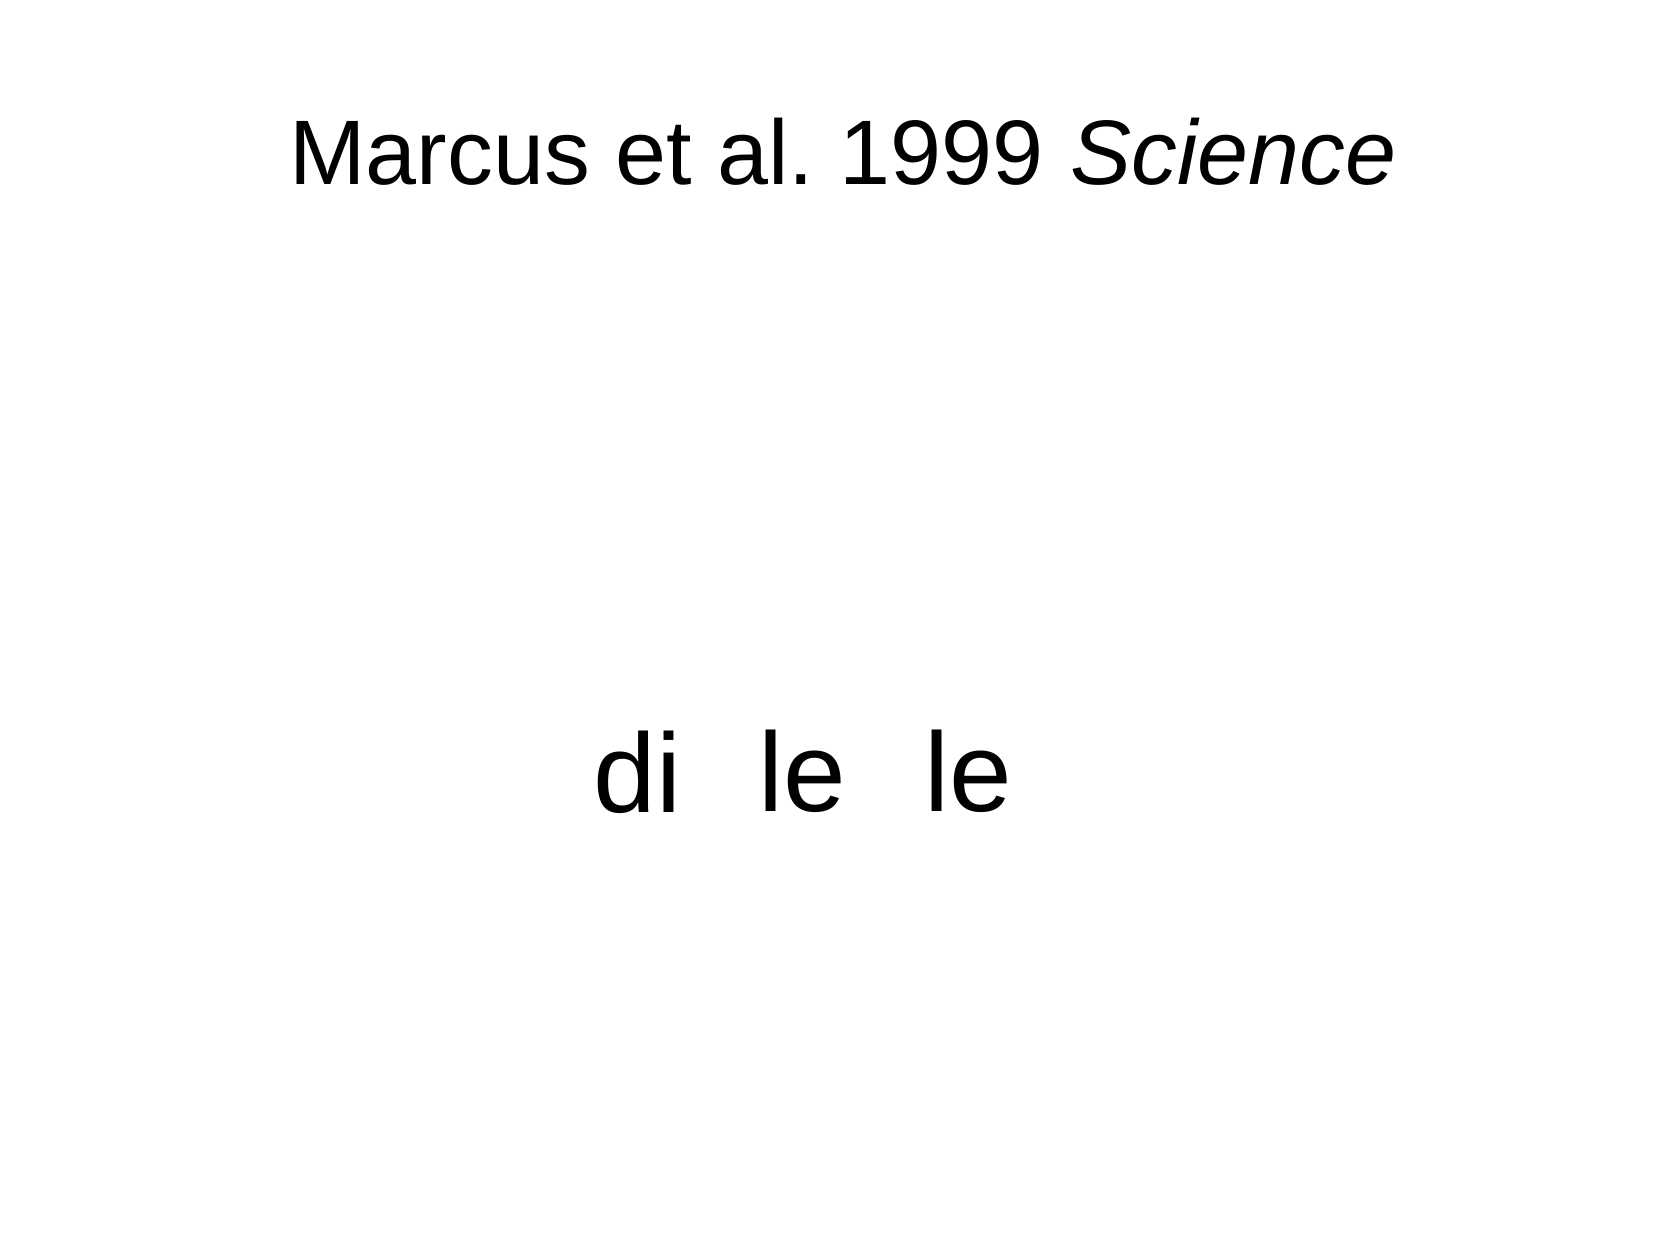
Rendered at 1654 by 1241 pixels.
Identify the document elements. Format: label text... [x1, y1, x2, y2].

text_box di [578, 703, 745, 993]
title Marcus et al. 1999 Science [82, 49, 1571, 257]
text_box le [744, 702, 909, 992]
text_box le [909, 702, 1075, 992]
